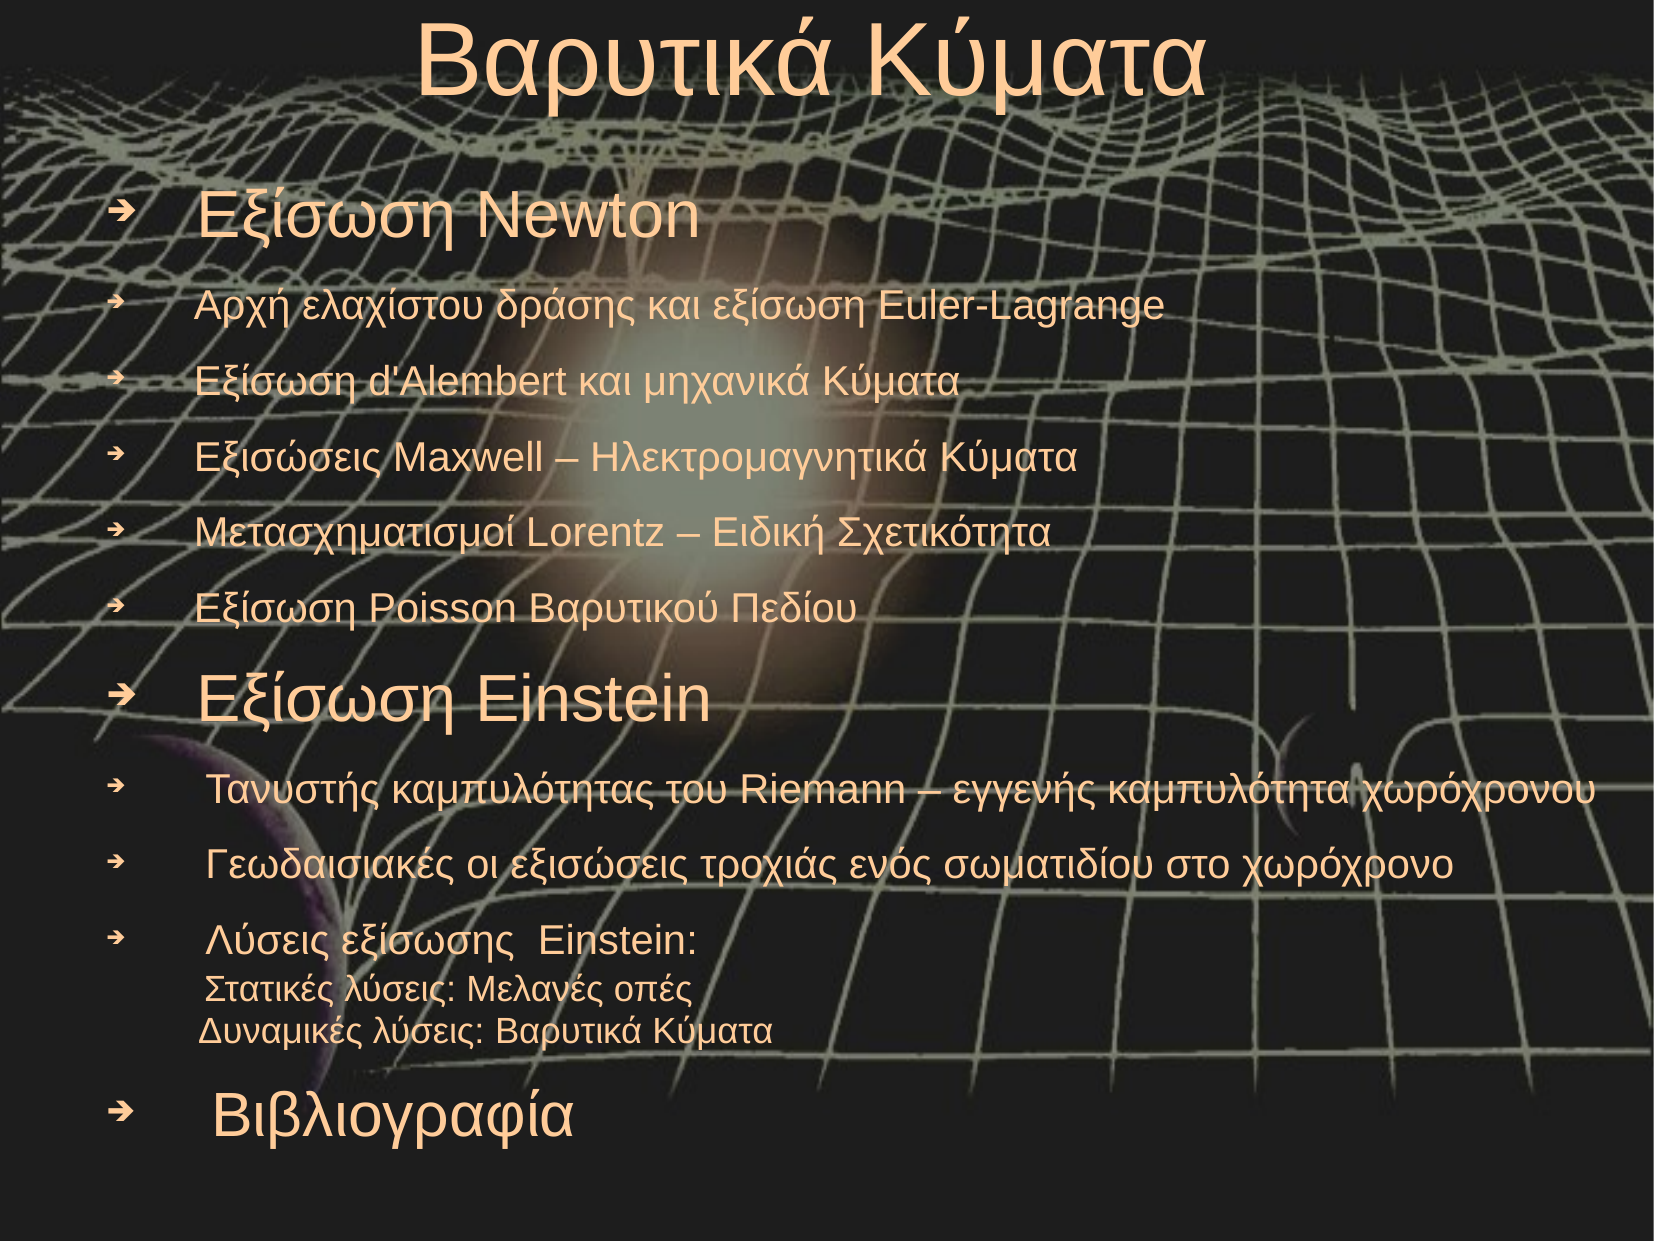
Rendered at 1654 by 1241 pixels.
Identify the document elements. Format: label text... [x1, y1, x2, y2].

picture [0, 0, 1654, 1241]
list Εξίσωση Newton Αρχή ελαχίστου δράσης και εξίσωση Euler-Lagrange Εξίσωση d'Alembert και μηχανικά Κύματα Εξισώσεις Maxwell – Hλεκτρομαγνητικά Κύματα Μετασχηματισμοί Lorentz – Ειδική Σχετικότητα Εξίσωση Poisson Βαρυτικού Πεδίου Εξίσωση Einstein Τανυστής καμπυλότητας του Riemann – εγγενής καμπυλότητα χωρόχρονου Γεωδαισιακές οι εξισώσεις τροχιάς ενός σωματιδίου στο χωρόχρονο Λύσεις εξίσωσης Einstein: Στατικές λύσεις: Μελανές οπές Δυναμικές λύσεις: Βαρυτικά Κύματα Βιβλιογραφία [88, 177, 1625, 1241]
title Βαρυτικά Κύματα [118, 0, 1506, 119]
